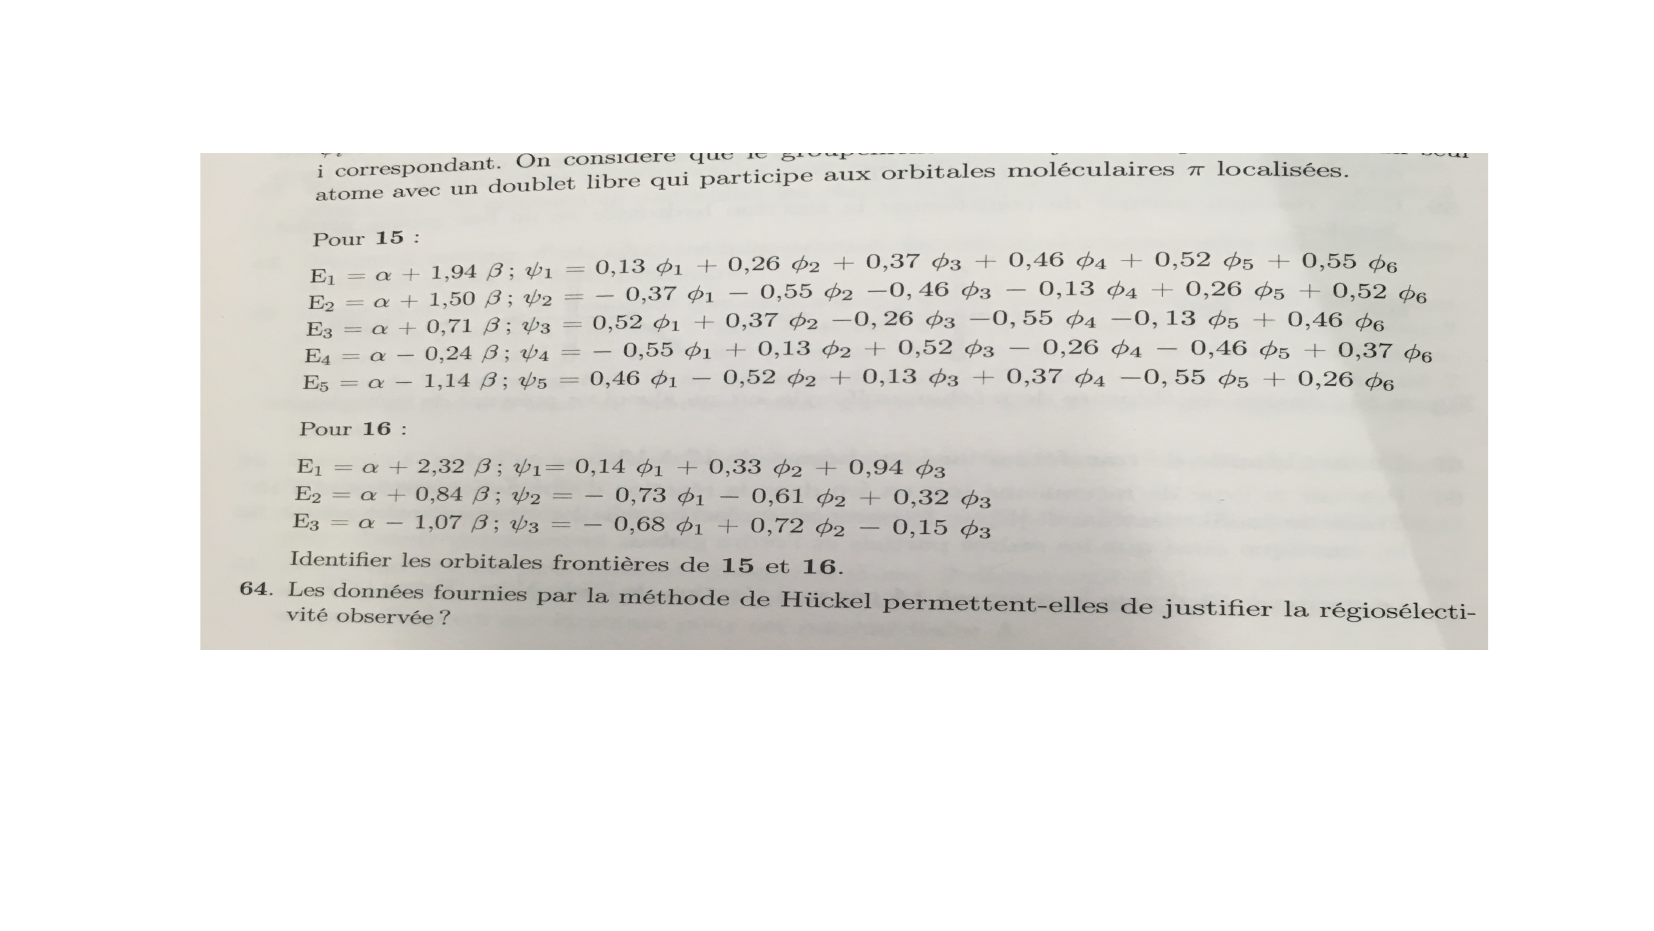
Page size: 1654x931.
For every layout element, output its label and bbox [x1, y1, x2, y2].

picture [200, 153, 1489, 650]
